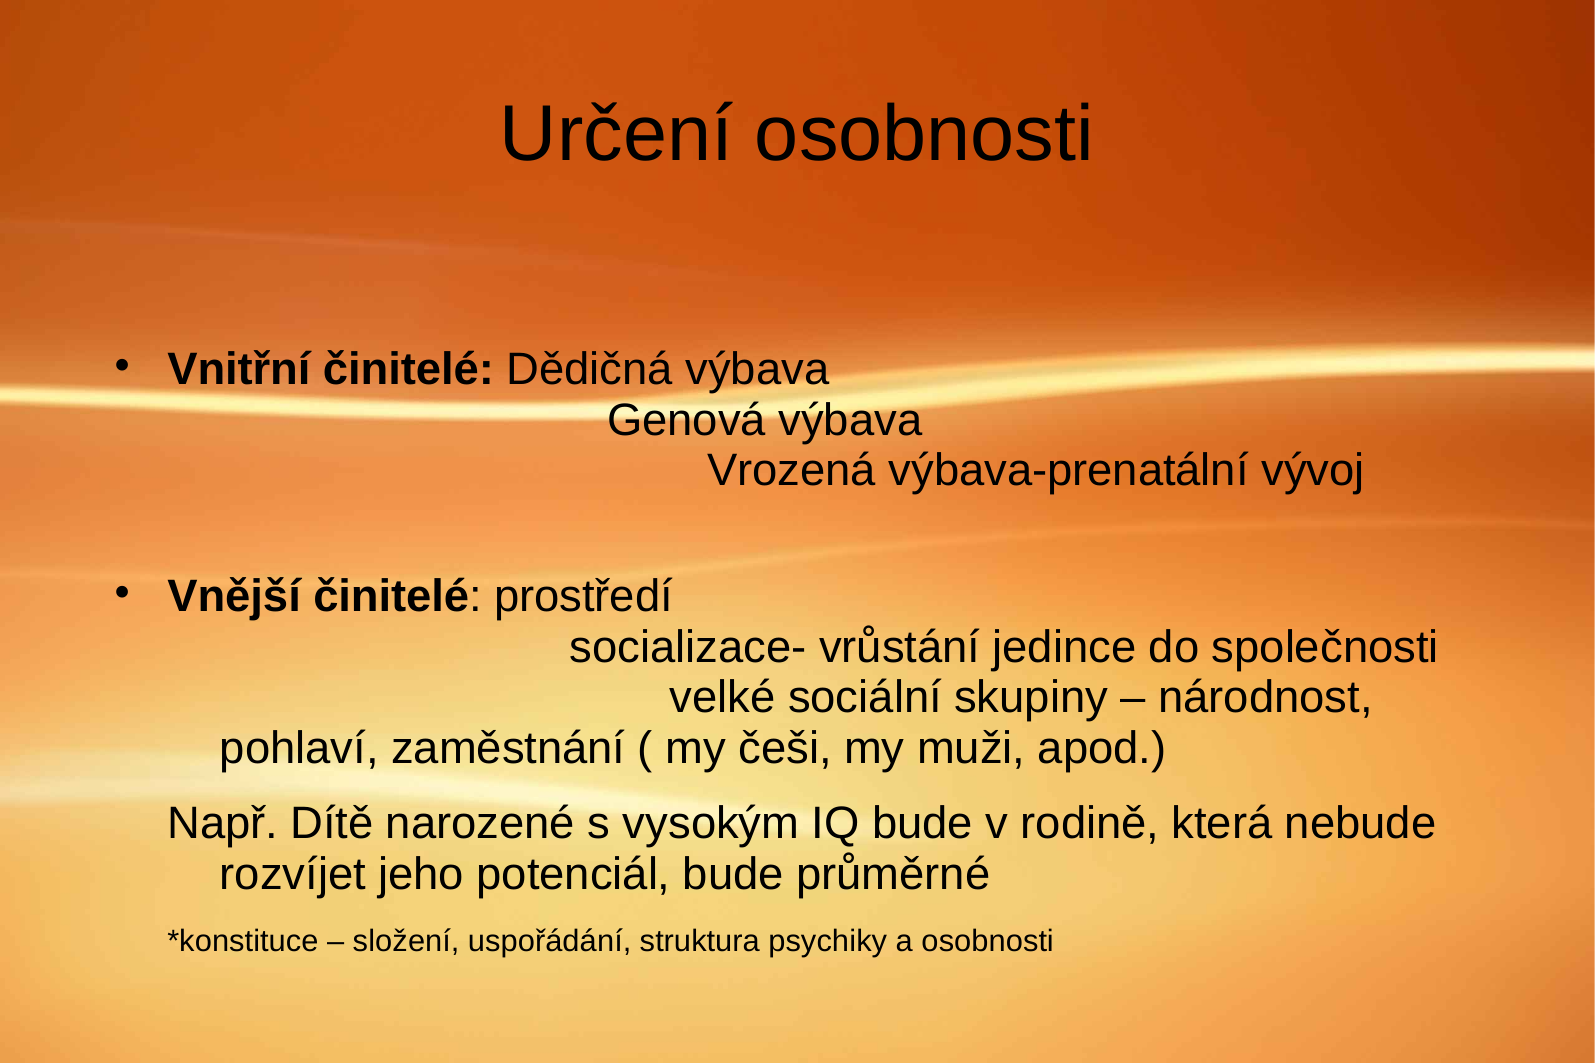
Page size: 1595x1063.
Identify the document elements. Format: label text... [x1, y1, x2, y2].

list Vnitřní činitelé: Dědičná výbava Genová výbava Vrozená výbava-prenatální vývoj Vnější činitelé: prostředí socializace- vrůstání jedince do společnosti velké sociální skupiny – národnost, pohlaví, zaměstnání ( my češi, my muži, apod.) Např. Dítě narozené s vysokým IQ bude v rodině, která nebude rozvíjet jeho potenciál, bude průměrné *konstituce – složení, uspořádání, struktura psychiky a osobnosti [79, 248, 1515, 961]
title Určení osobnosti [79, 42, 1515, 220]
